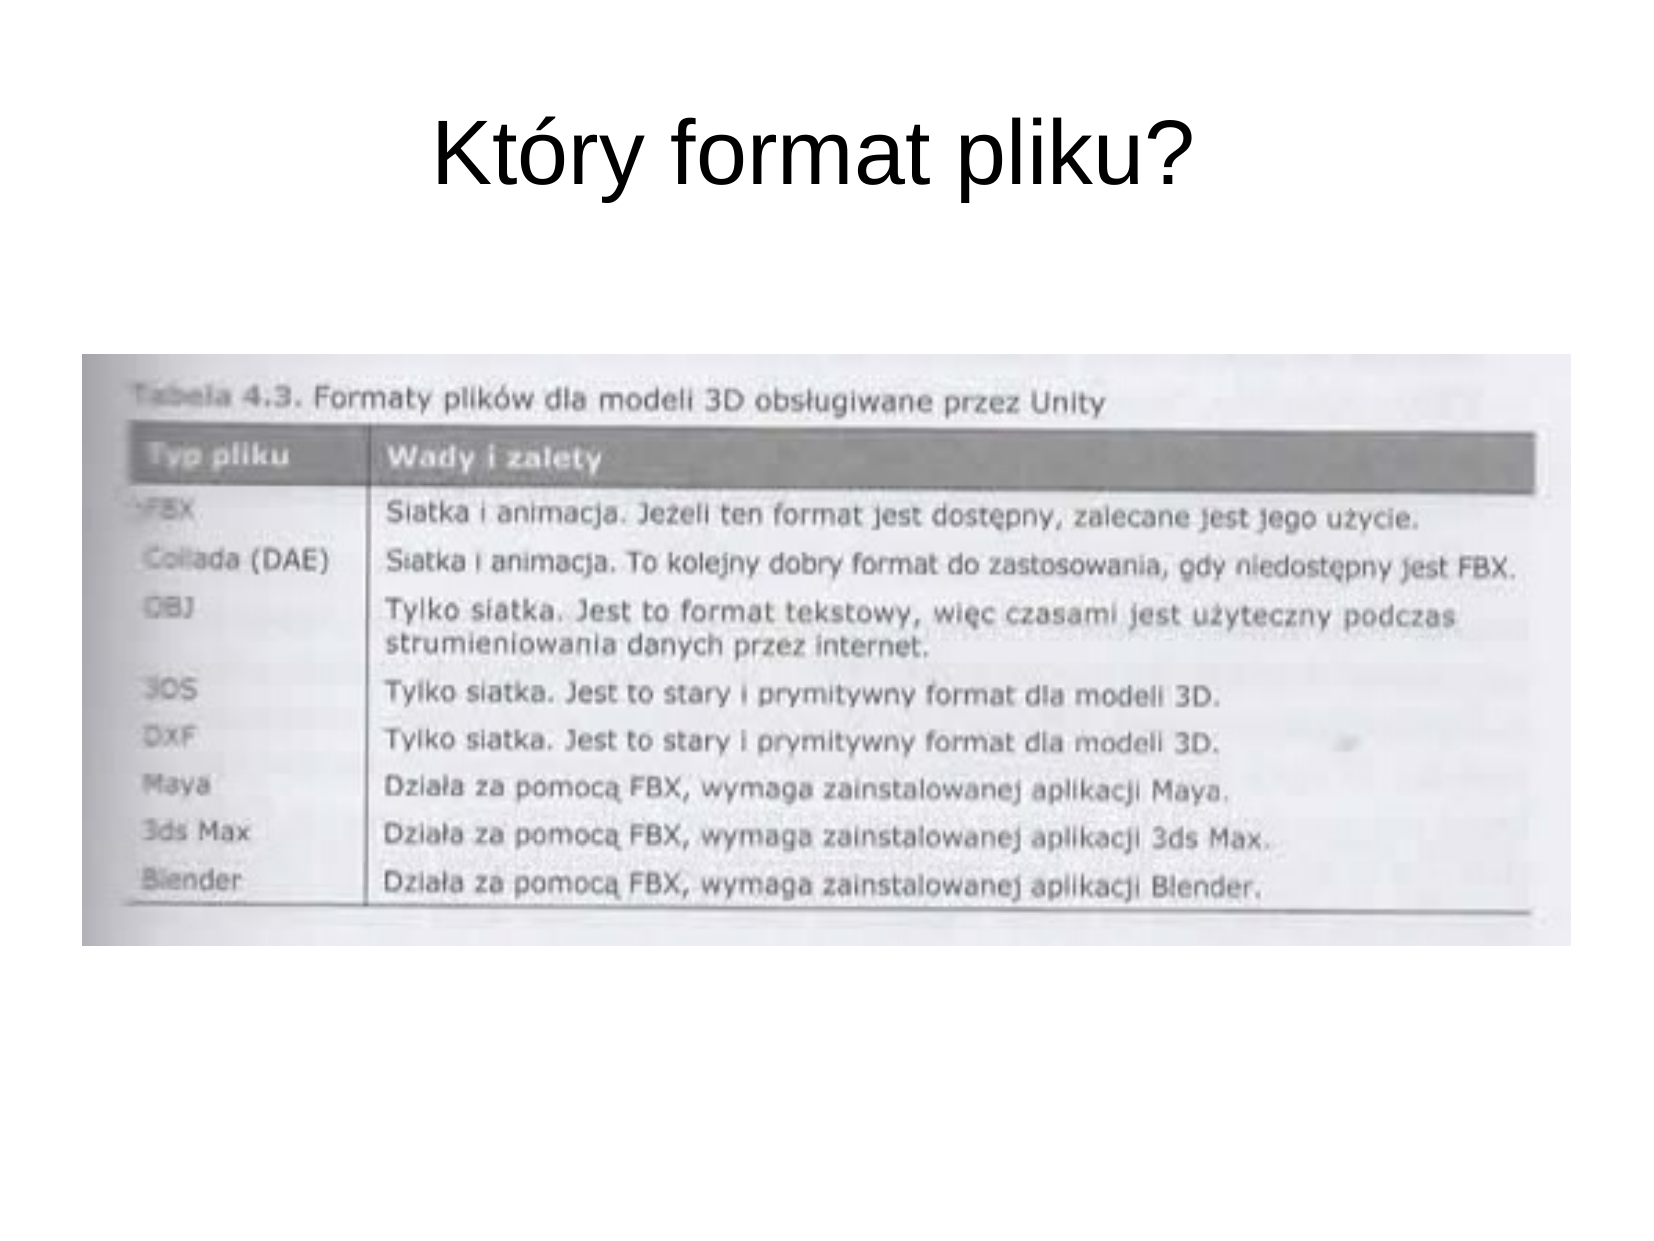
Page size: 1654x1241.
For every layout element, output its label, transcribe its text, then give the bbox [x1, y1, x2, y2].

title Który format pliku? [82, 49, 1571, 257]
picture [82, 354, 1571, 946]
